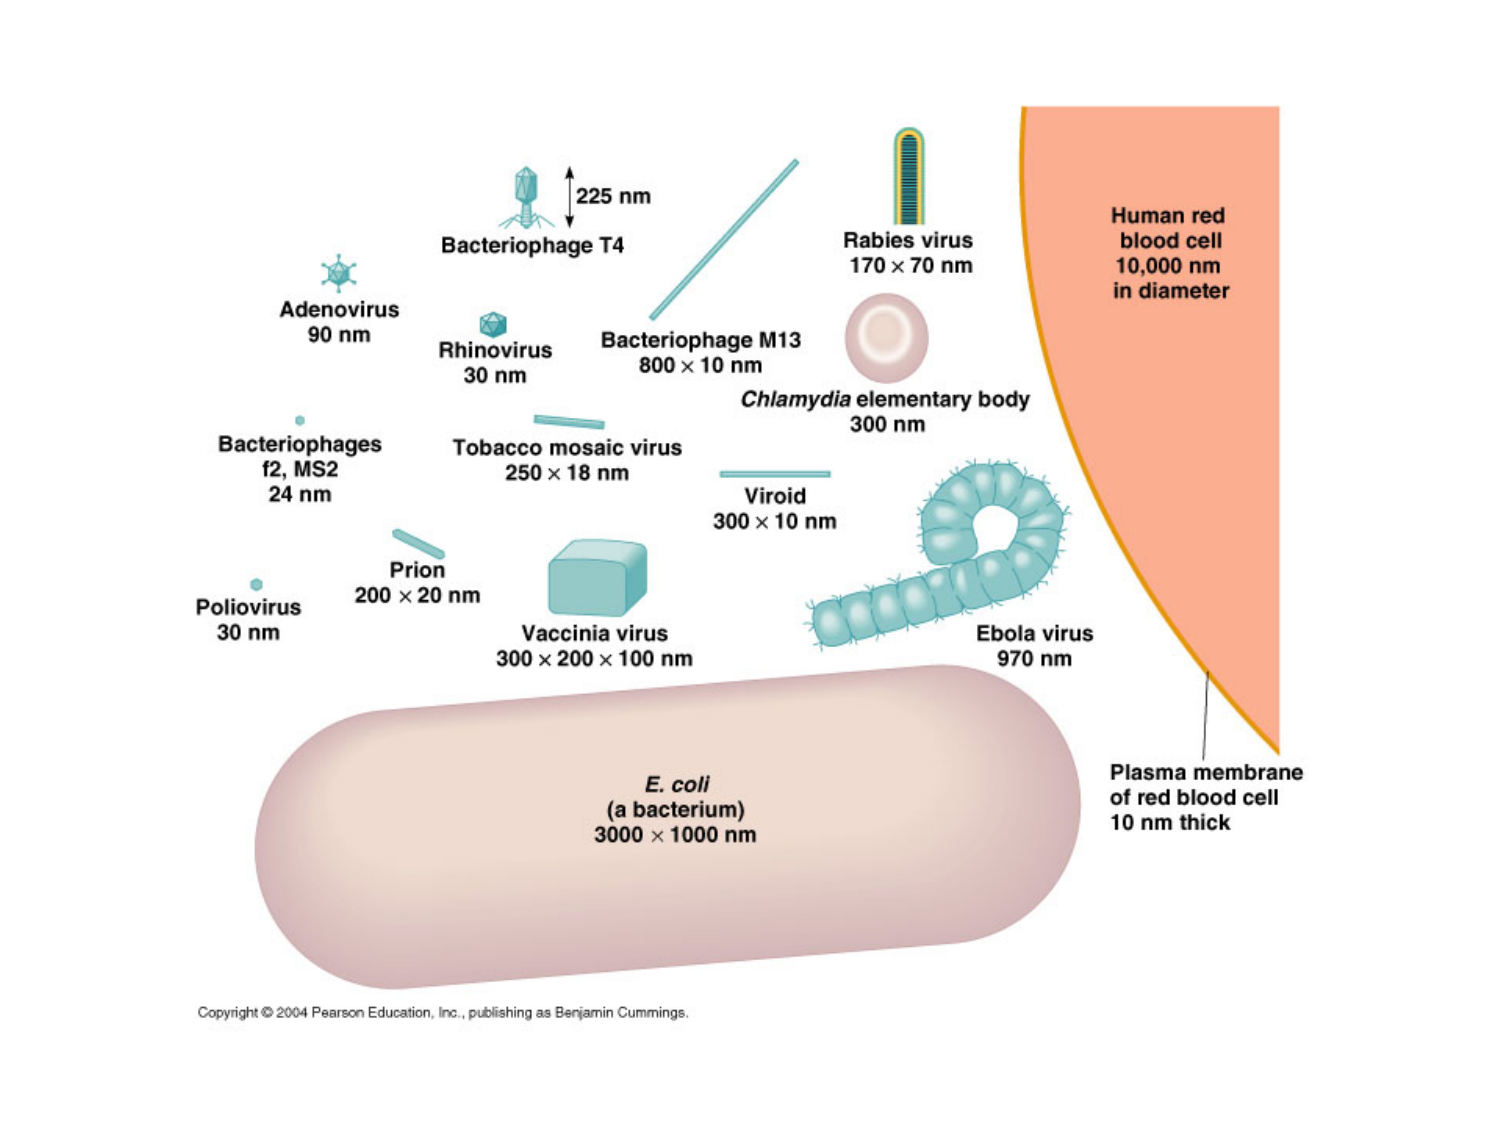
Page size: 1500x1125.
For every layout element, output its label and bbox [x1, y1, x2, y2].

picture [183, 93, 1317, 1032]
